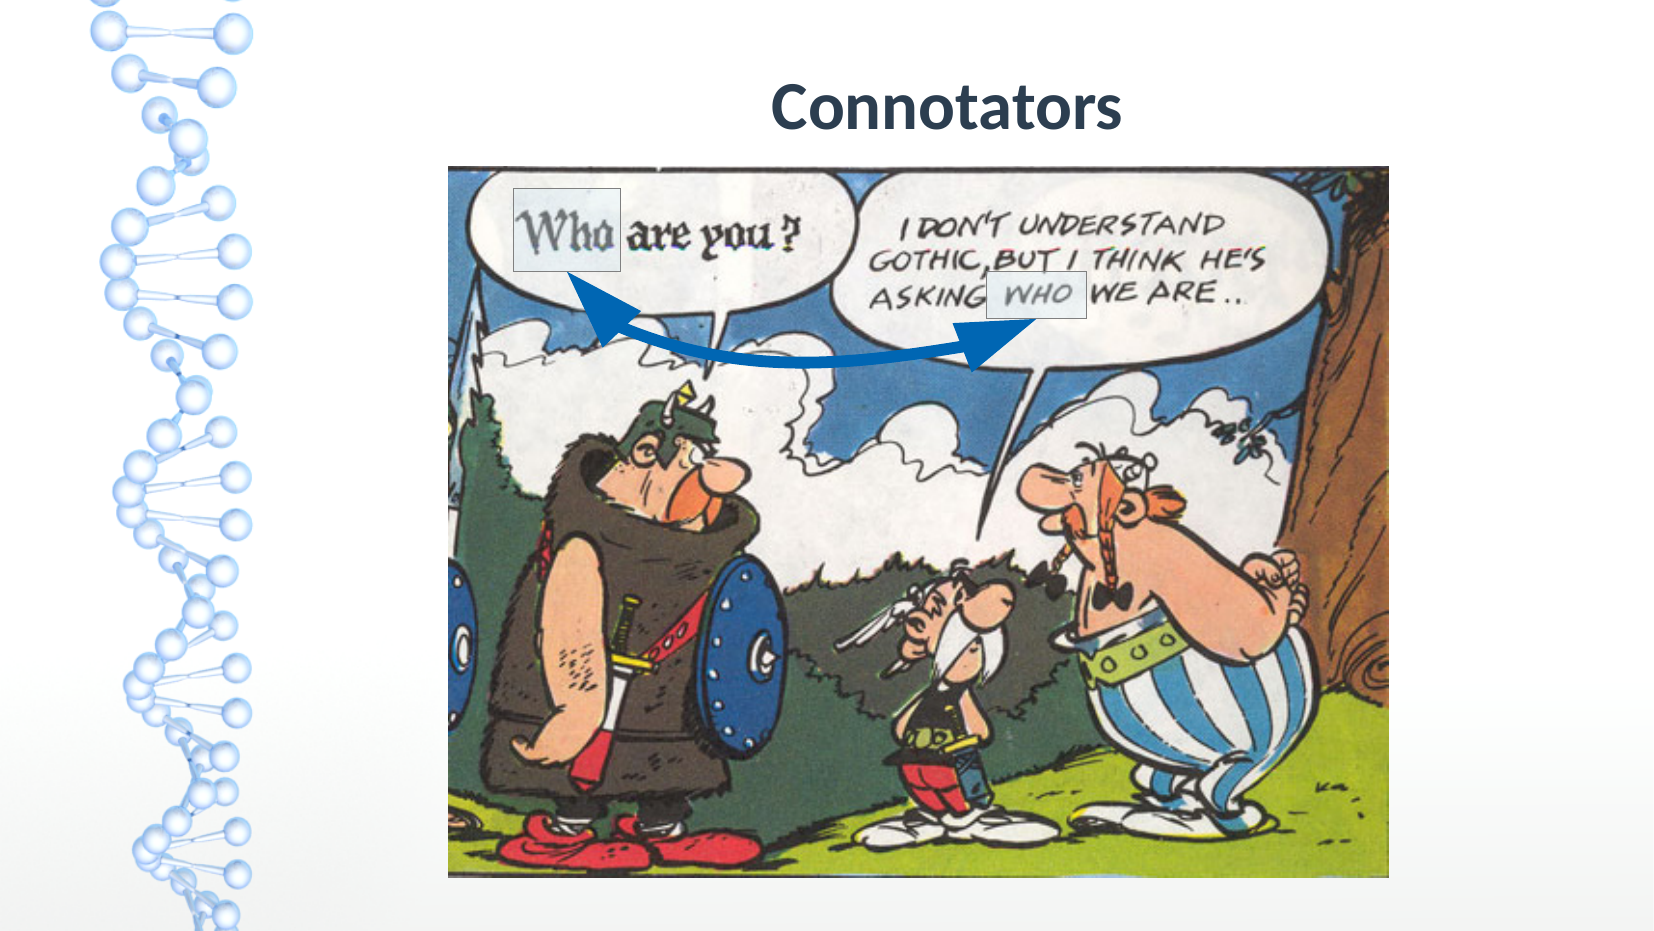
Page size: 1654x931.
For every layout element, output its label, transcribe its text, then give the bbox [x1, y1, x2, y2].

text_box [986, 271, 1087, 319]
title Connotators [265, 35, 1630, 189]
picture [0, 0, 1654, 931]
text_box [513, 189, 621, 272]
